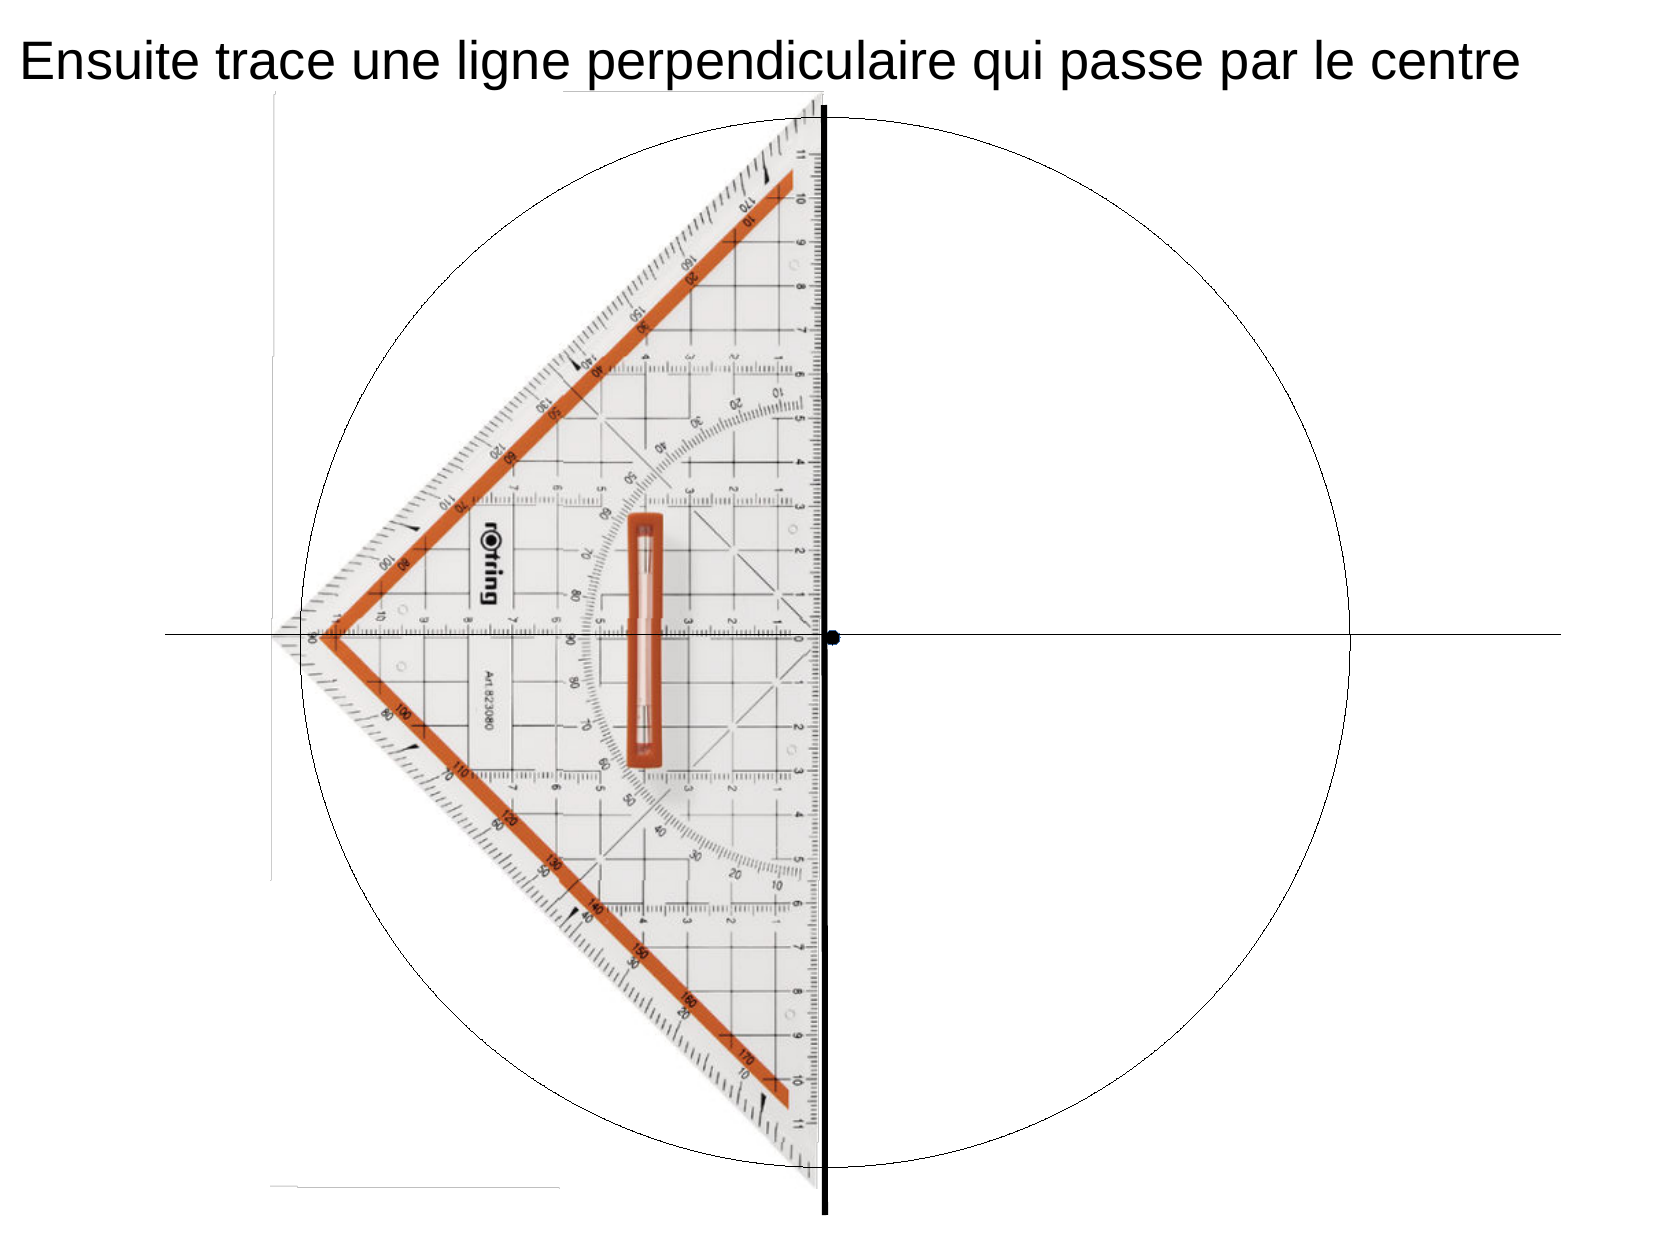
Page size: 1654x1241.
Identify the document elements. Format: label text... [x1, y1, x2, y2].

picture [270, 635, 821, 1189]
picture [273, 107, 821, 634]
title Ensuite trace une ligne perpendiculaire qui passe par le centre [19, 15, 1640, 107]
text_box [828, 635, 841, 646]
text_box [828, 630, 840, 634]
